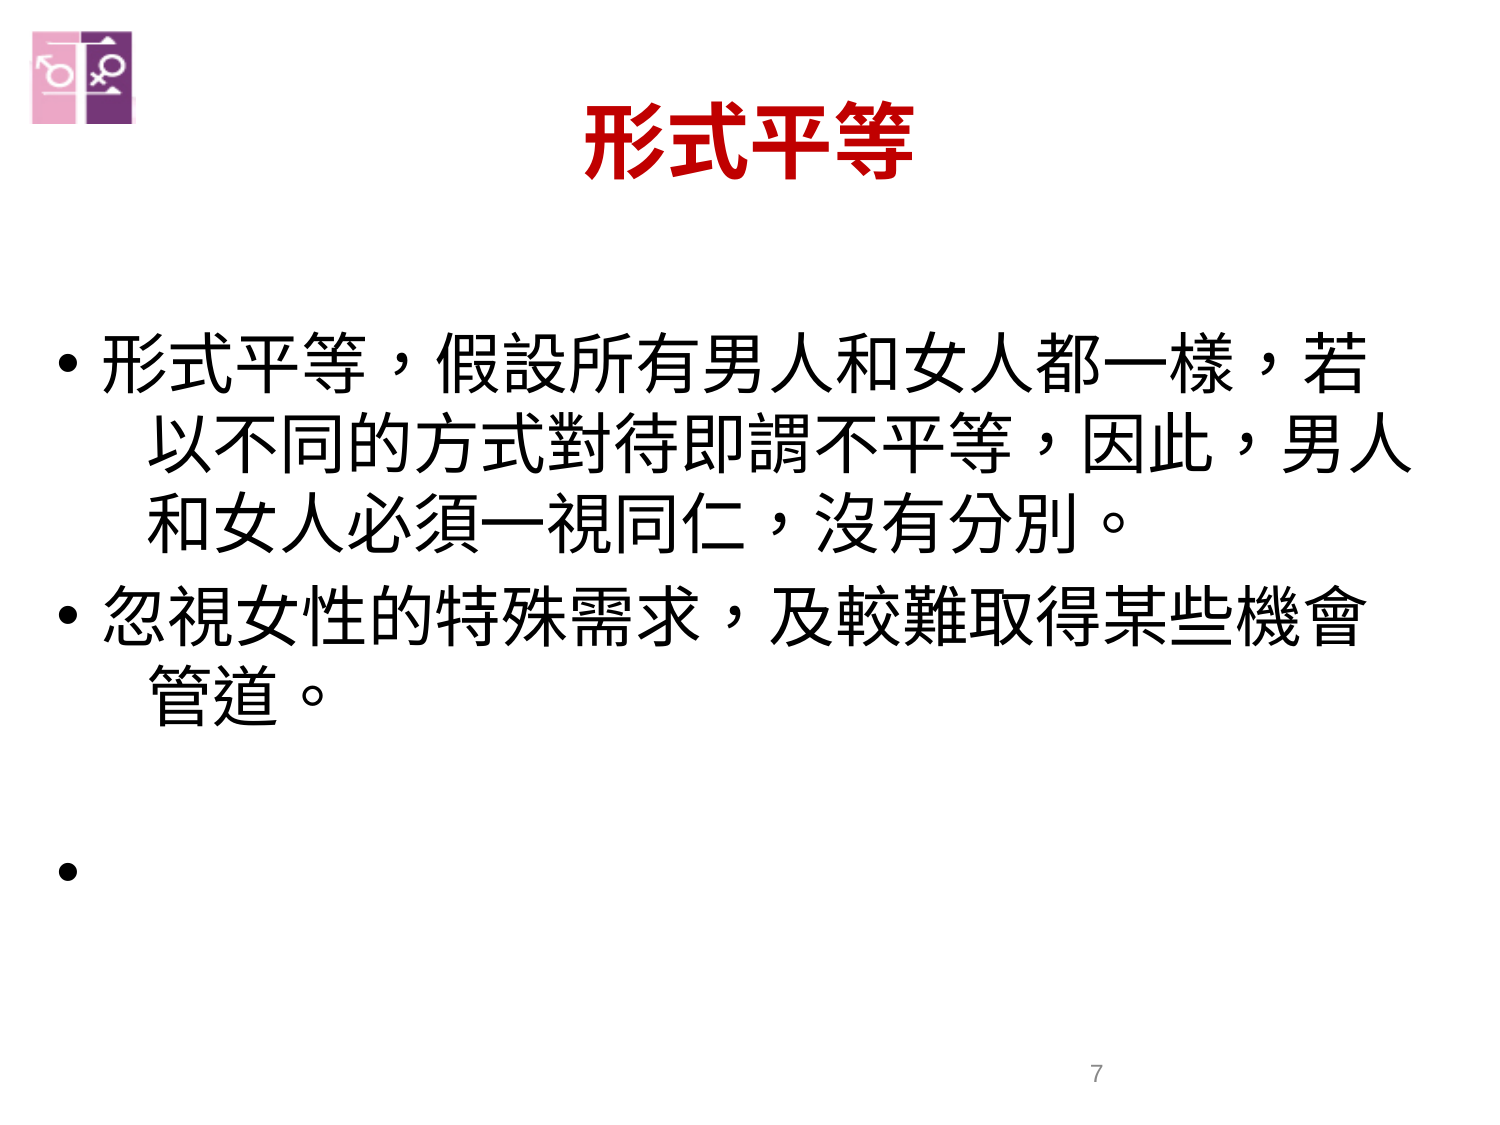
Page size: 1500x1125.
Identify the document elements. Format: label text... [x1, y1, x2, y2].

title 形式平等 [75, 45, 1426, 233]
list 形式平等，假設所有男人和女人都一樣，若以不同的方式對待即謂不平等，因此，男人和女人必須一視同仁，沒有分別。 忽視女性的特殊需求，及較難取得某些機會管道。 [41, 314, 1442, 988]
text_box 7 [1074, 1042, 1426, 1103]
